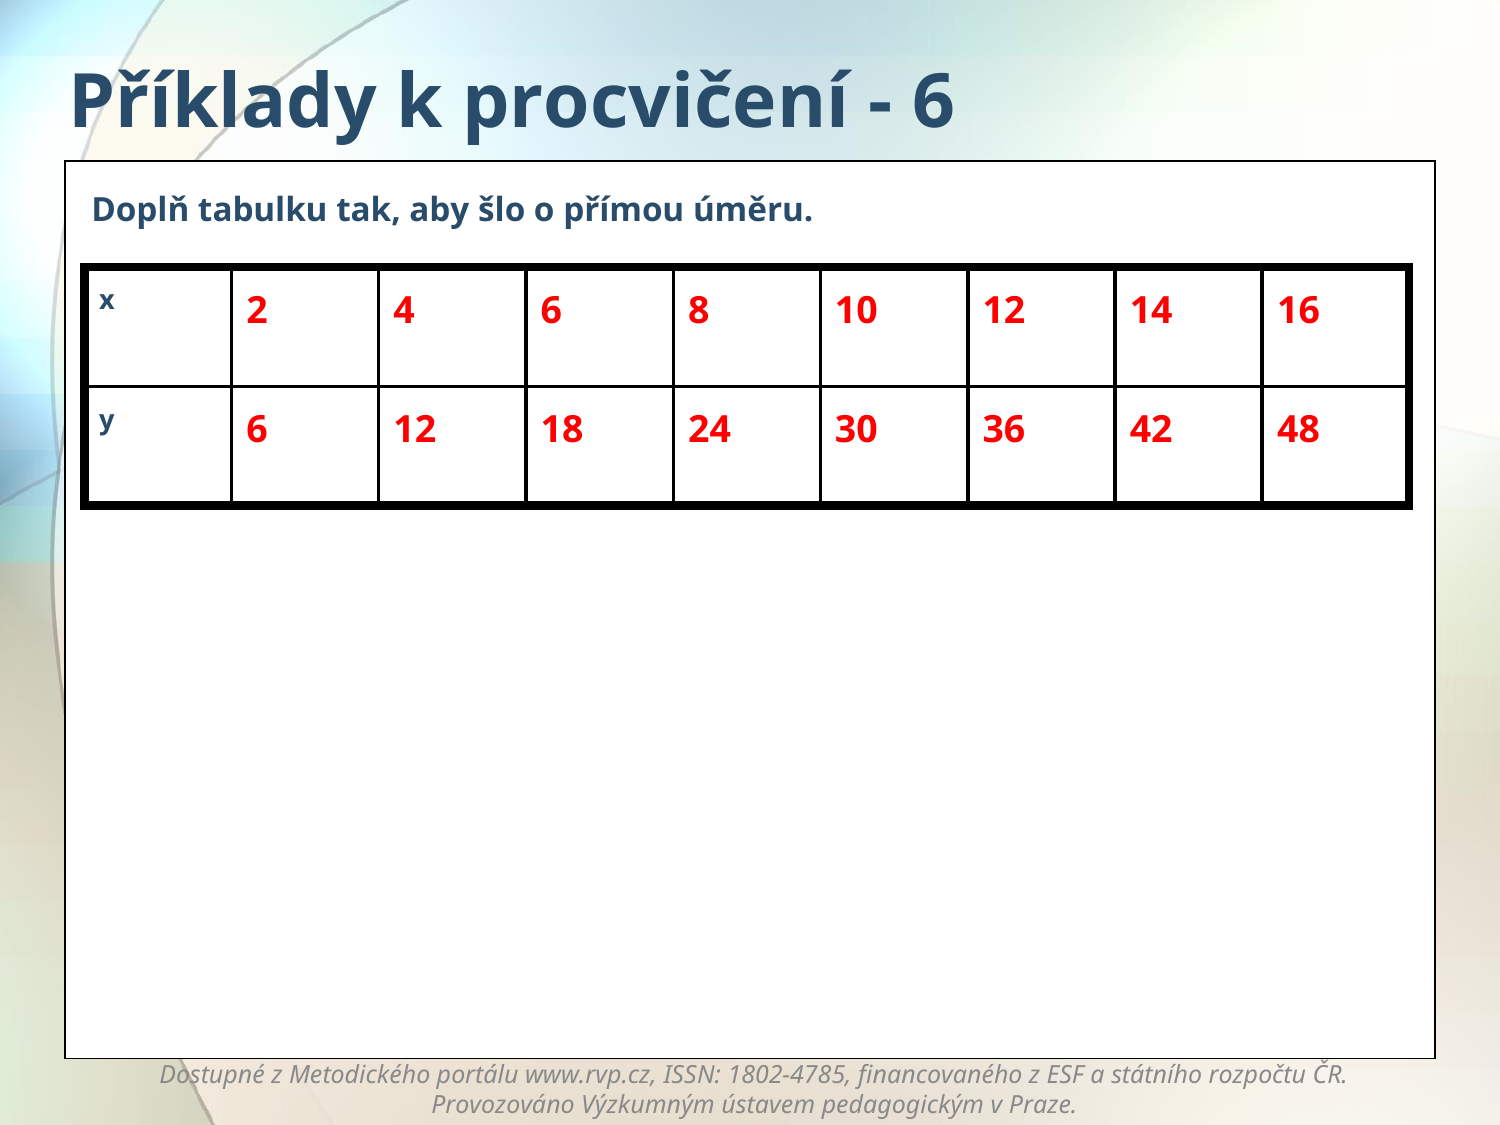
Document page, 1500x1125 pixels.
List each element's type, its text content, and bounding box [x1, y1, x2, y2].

table_cell 42 [1117, 388, 1260, 501]
table_header 4 [380, 271, 524, 385]
table_header 6 [528, 271, 672, 385]
text_box Doplň tabulku tak, aby šlo o přímou úměru. [76, 160, 1400, 256]
table_cell 30 [822, 388, 966, 501]
table_cell y [89, 388, 230, 501]
table_cell 48 [1264, 388, 1405, 501]
table_cell 24 [675, 388, 819, 501]
table_header 16 [1264, 271, 1405, 385]
title Příklady k procvičení - 6 [53, 31, 1379, 182]
table_header 10 [822, 271, 966, 385]
table_cell 12 [380, 388, 524, 501]
table_cell 6 [233, 388, 377, 501]
table_header x [89, 271, 230, 385]
table_header 8 [675, 271, 819, 385]
picture [0, 0, 1500, 1125]
table_cell 36 [970, 388, 1113, 501]
text_box [64, 160, 1436, 1059]
table_header 12 [970, 271, 1113, 385]
table_header 2 [233, 271, 377, 385]
table_header 14 [1117, 271, 1260, 385]
table_cell 18 [528, 388, 672, 501]
